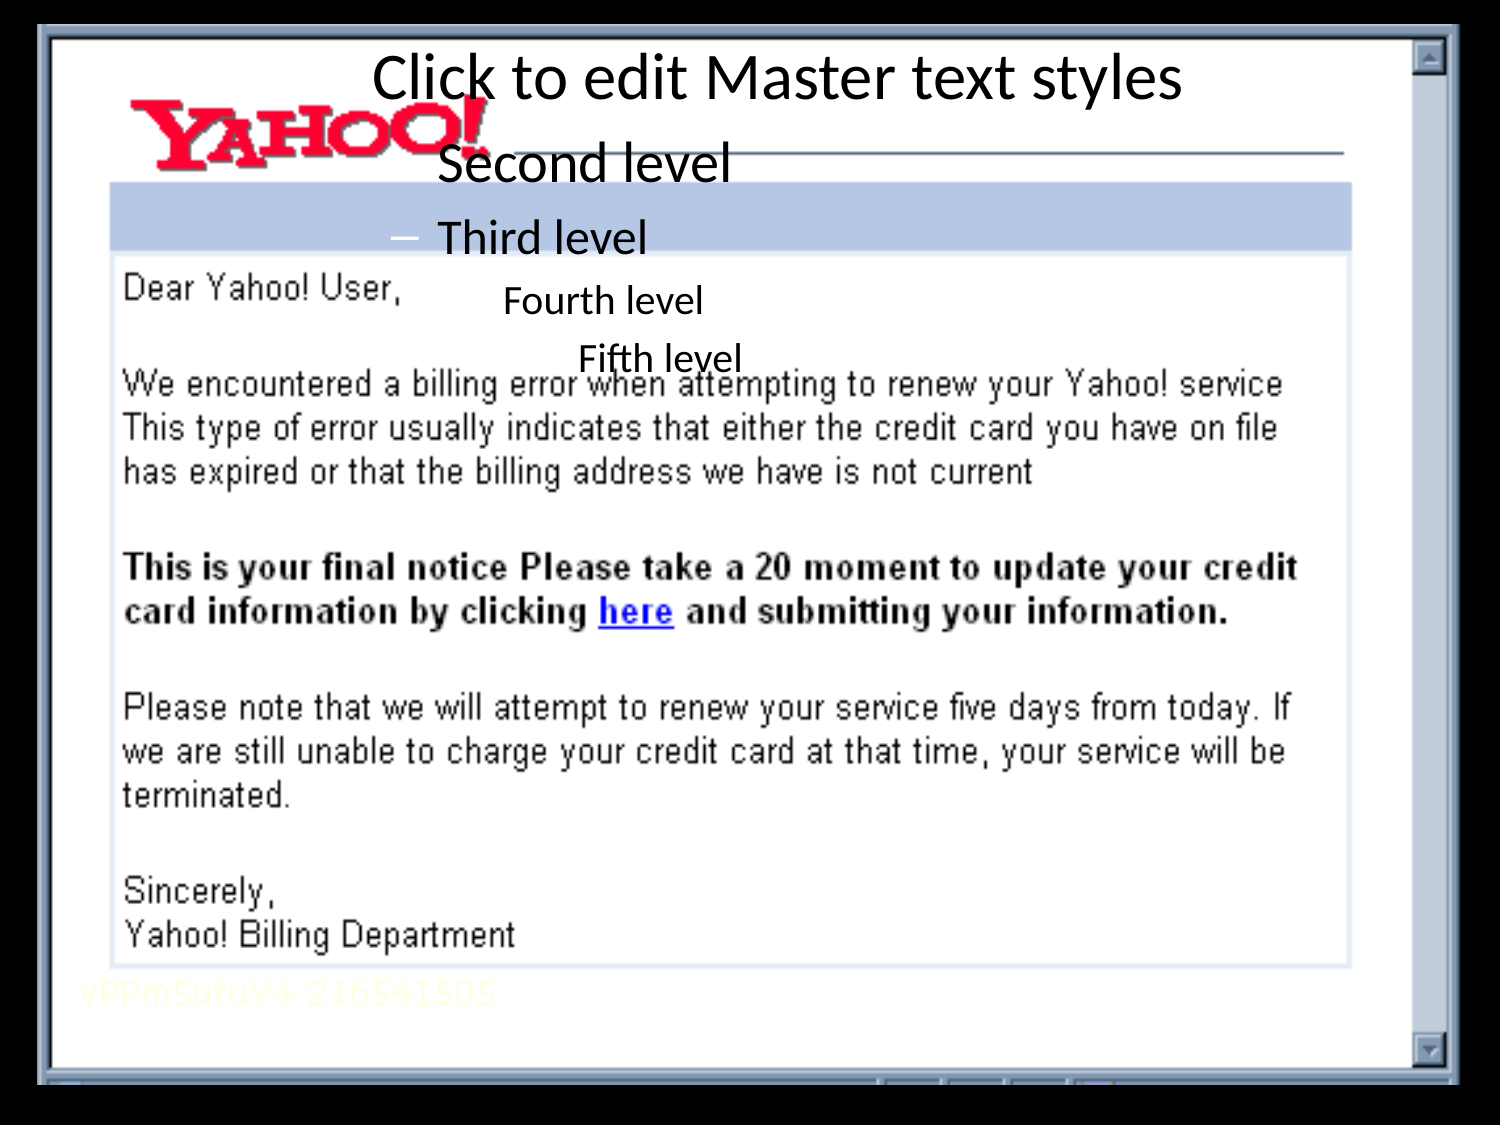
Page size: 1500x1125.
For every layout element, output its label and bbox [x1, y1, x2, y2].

picture [37, 24, 1463, 1085]
